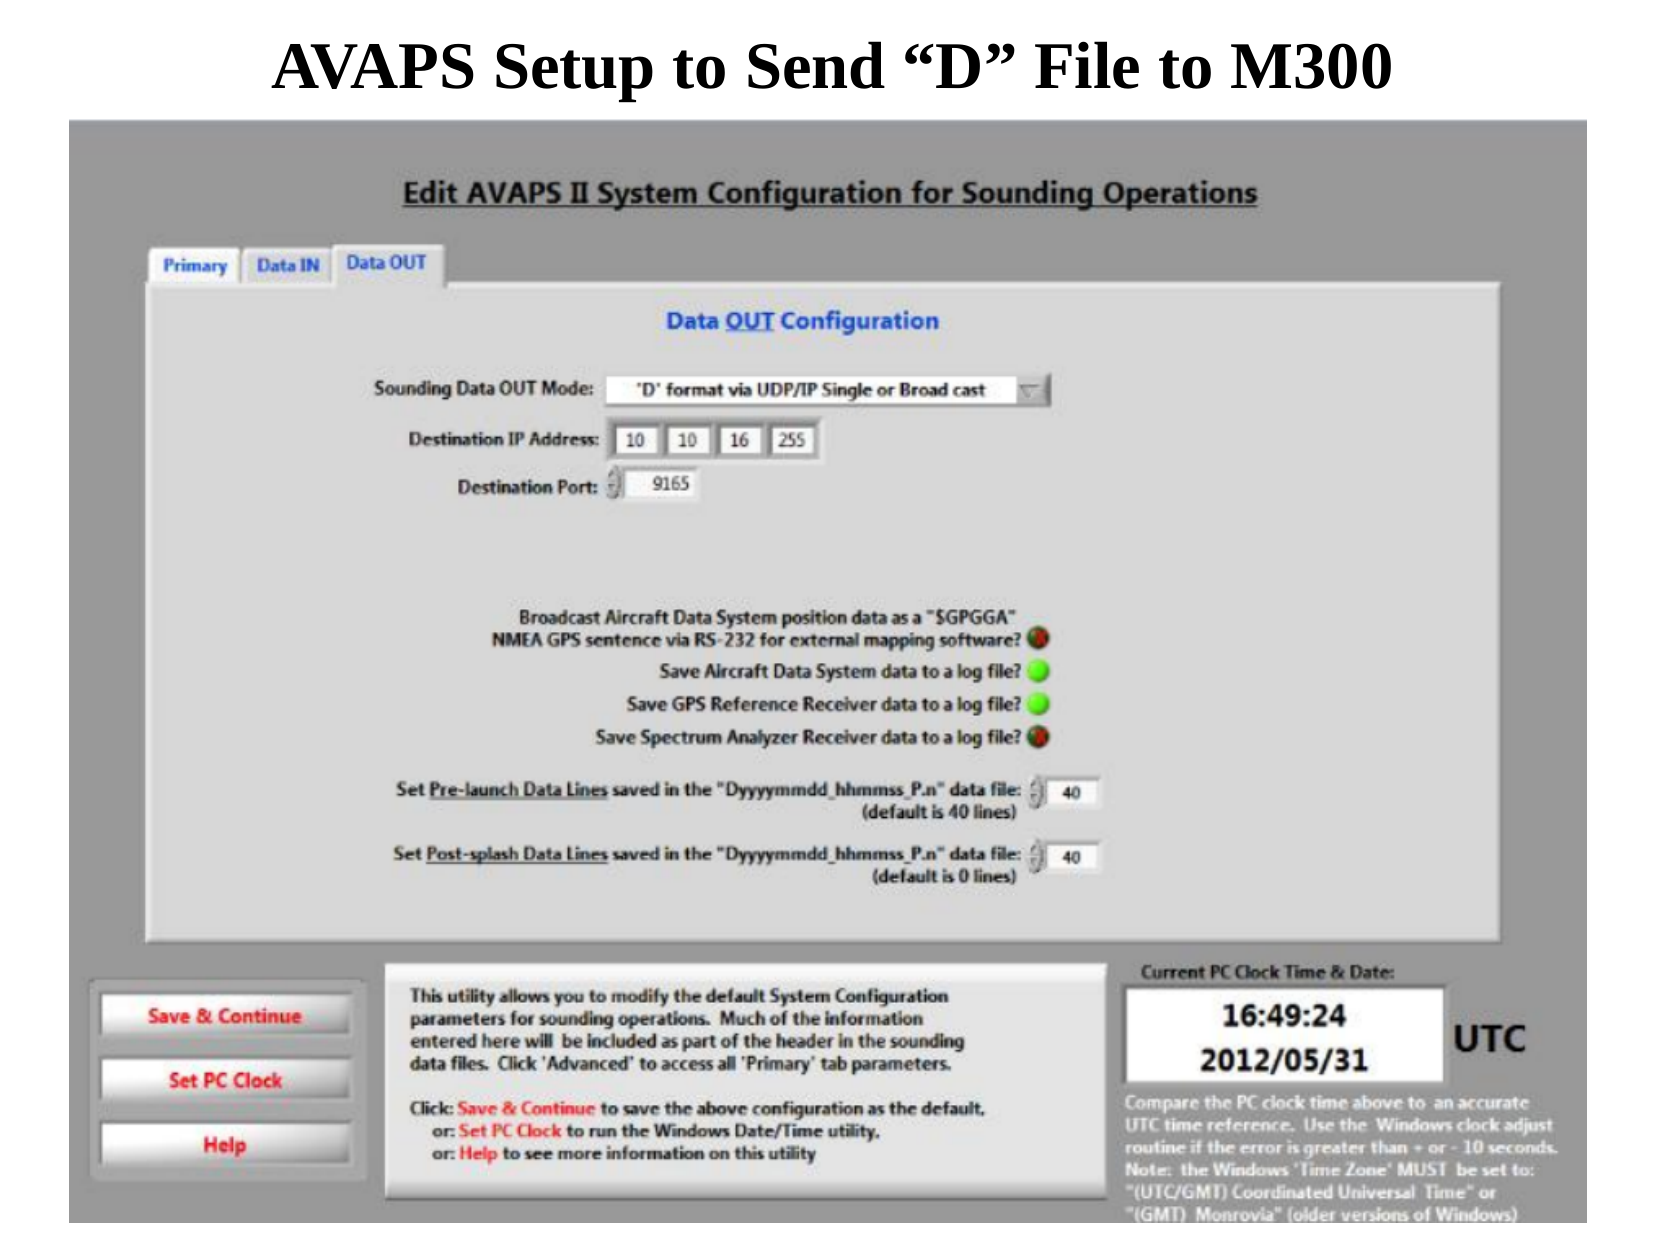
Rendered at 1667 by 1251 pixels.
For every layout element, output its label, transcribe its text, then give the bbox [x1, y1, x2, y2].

picture [69, 119, 1587, 1223]
title AVAPS Setup to Send “D” File to M300 [0, 23, 1667, 108]
